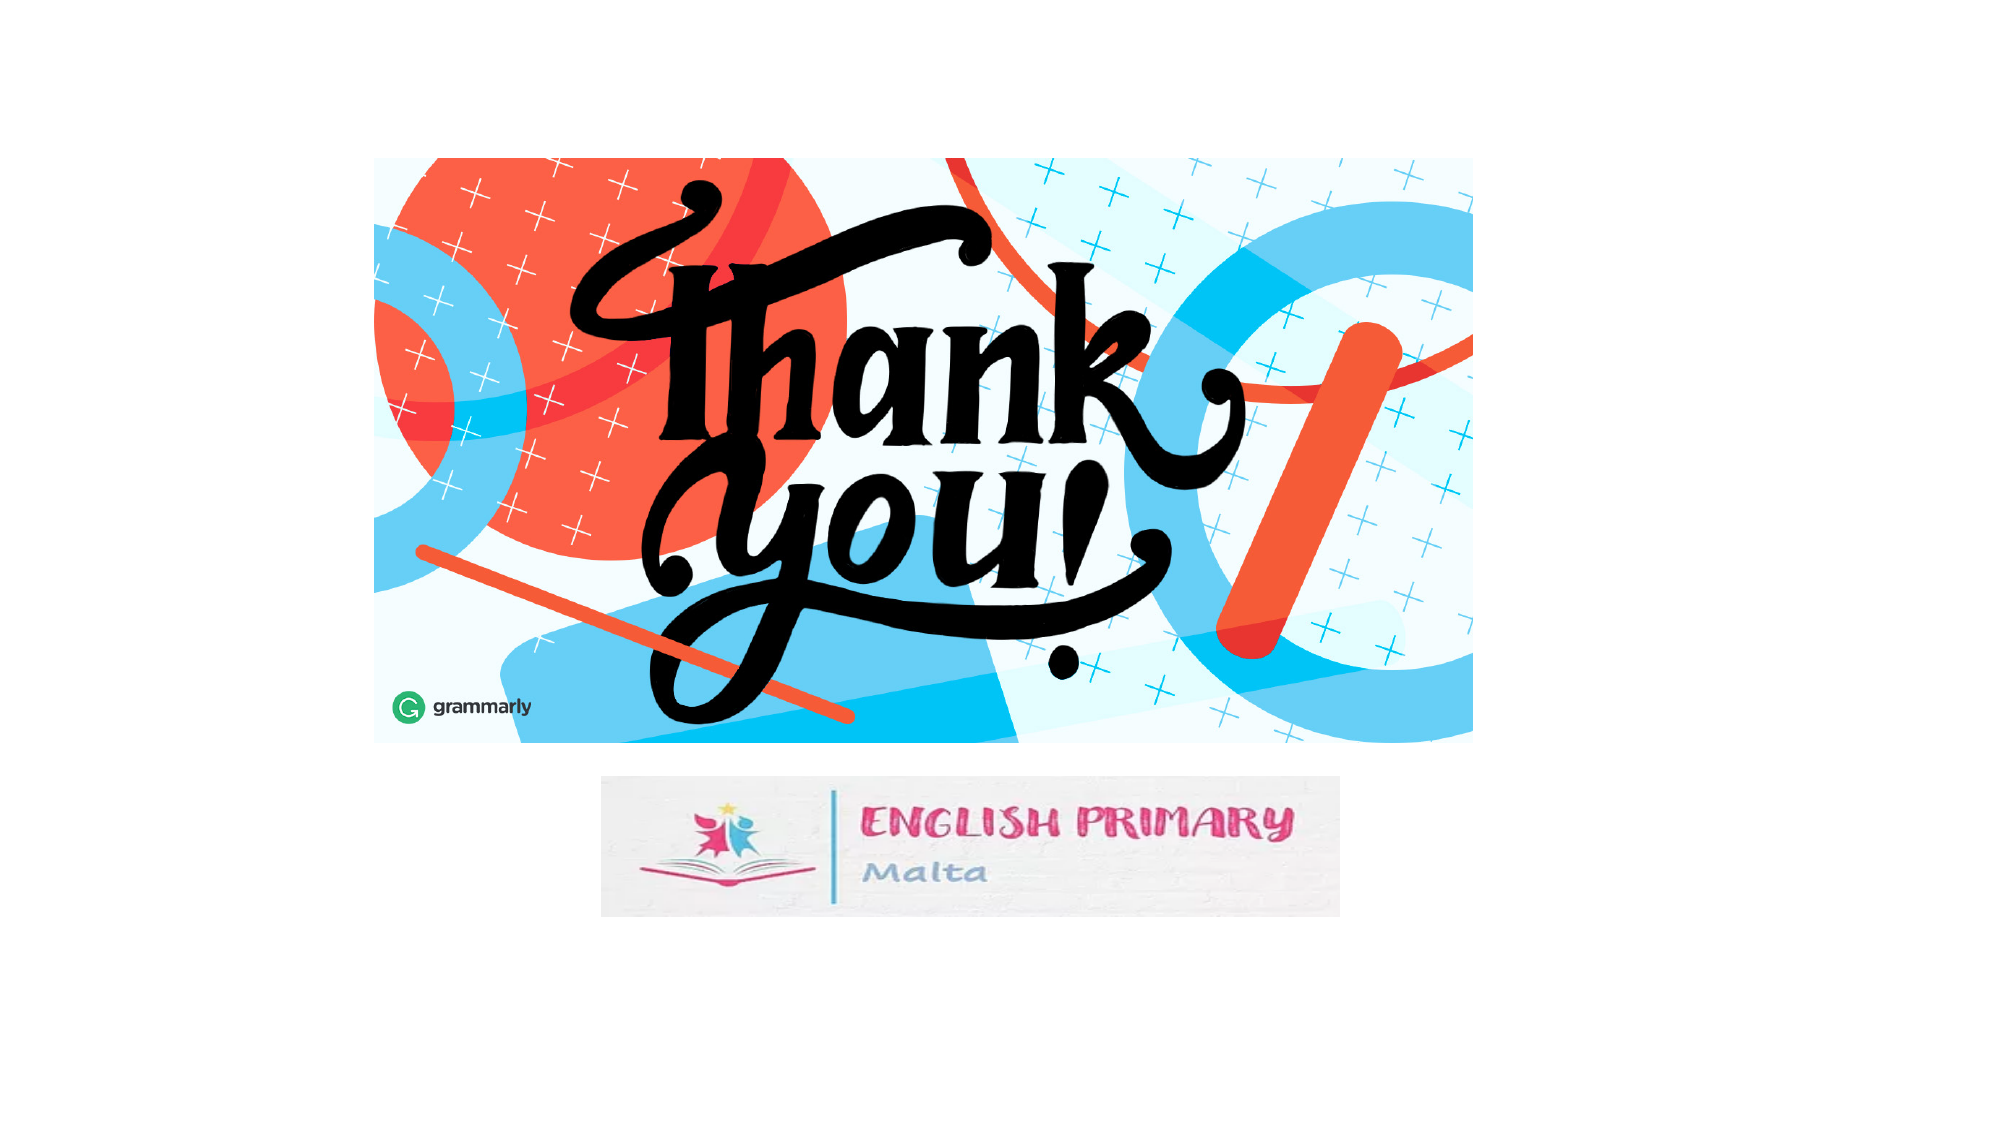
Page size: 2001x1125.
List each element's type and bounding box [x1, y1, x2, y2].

picture [601, 776, 1340, 917]
picture [374, 158, 1473, 743]
